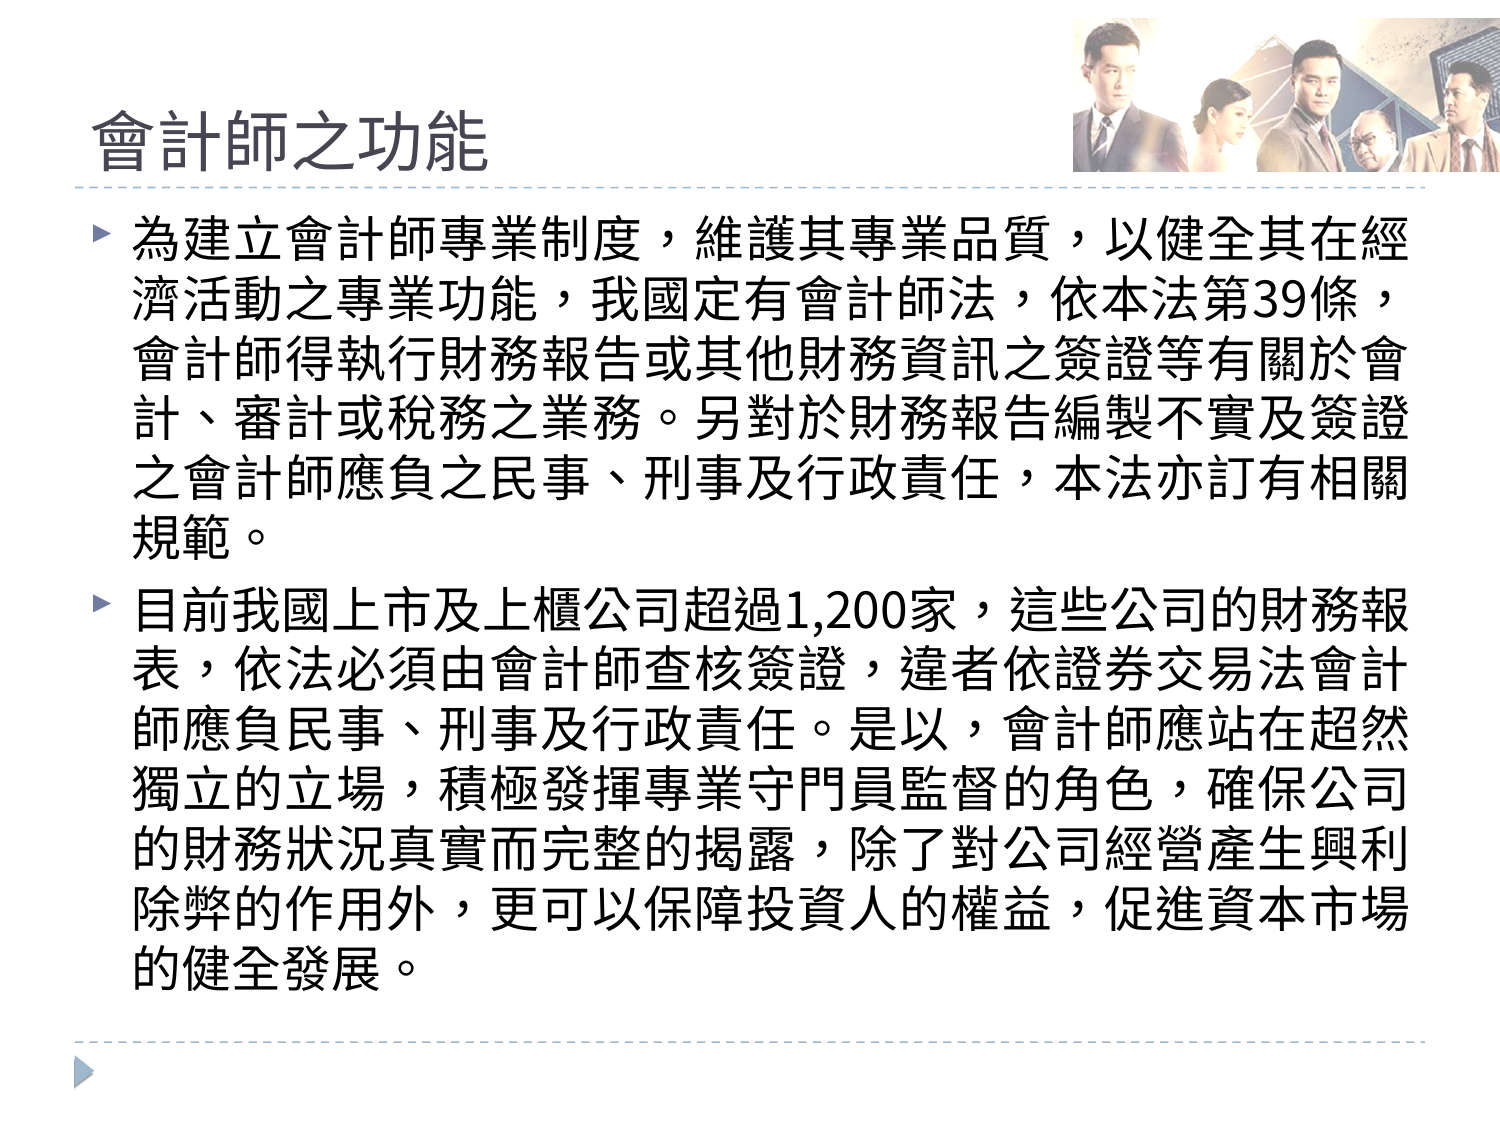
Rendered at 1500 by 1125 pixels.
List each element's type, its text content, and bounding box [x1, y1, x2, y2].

title 會計師之功能 [75, 24, 1425, 188]
picture [1073, 18, 1500, 172]
list 為建立會計師專業制度，維護其專業品質，以健全其在經濟活動之專業功能，我國定有會計師法，依本法第39條，會計師得執行財務報告或其他財務資訊之簽證等有關於會計、審計或稅務之業務。另對於財務報告編製不實及簽證之會計師應負之民事、刑事及行政責任，本法亦訂有相關規範。 目前我國上市及上櫃公司超過1,200家，這些公司的財務報表，依法必須由會計師查核簽證，違者依證券交易法會計師應負民事、刑事及行政責任。是以，會計師應站在超然獨立的立場，積極發揮專業守門員監督的角色，確保公司的財務狀況真實而完整的揭露，除了對公司經營產生興利除弊的作用外，更可以保障投資人的權益，促進資本市場的健全發展。 [75, 200, 1425, 1010]
